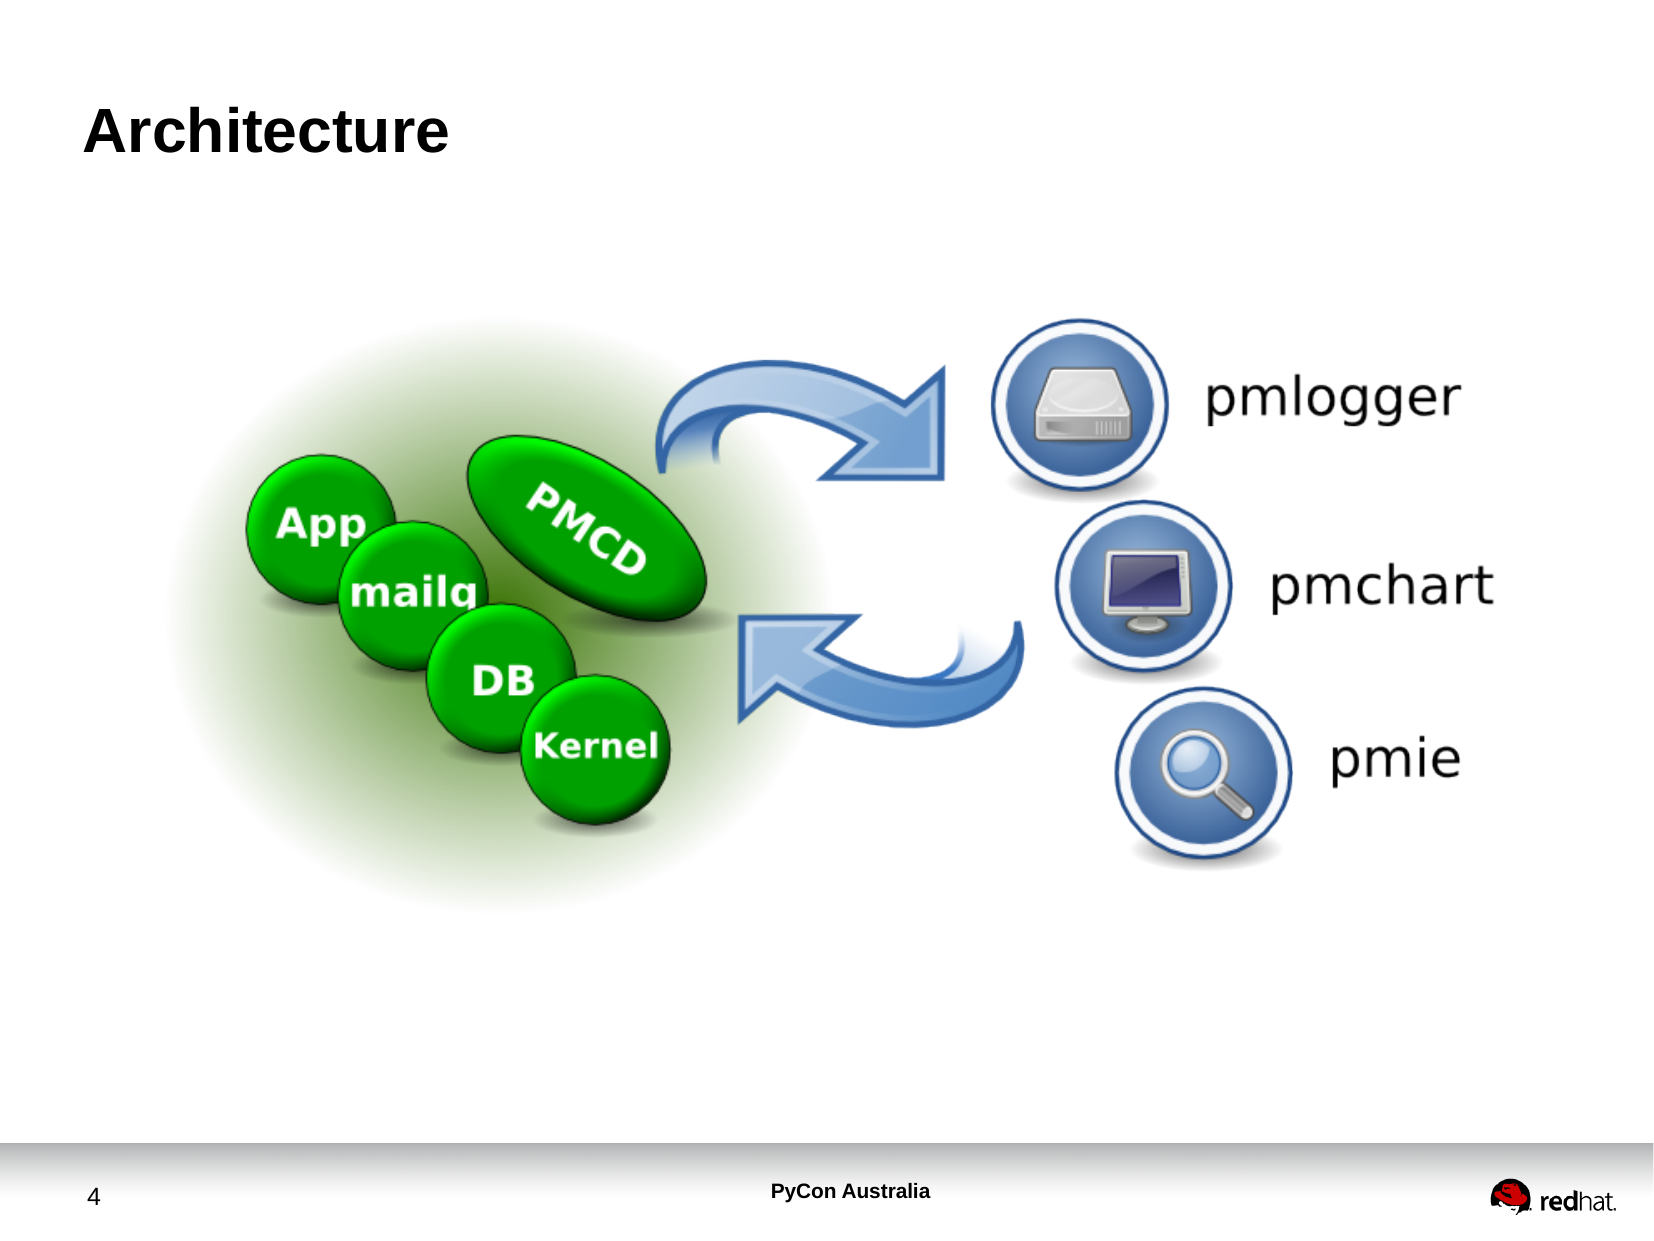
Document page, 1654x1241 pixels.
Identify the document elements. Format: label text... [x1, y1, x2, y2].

title Architecture [82, 37, 1571, 226]
picture [0, 1143, 1654, 1241]
picture [164, 198, 1498, 1033]
